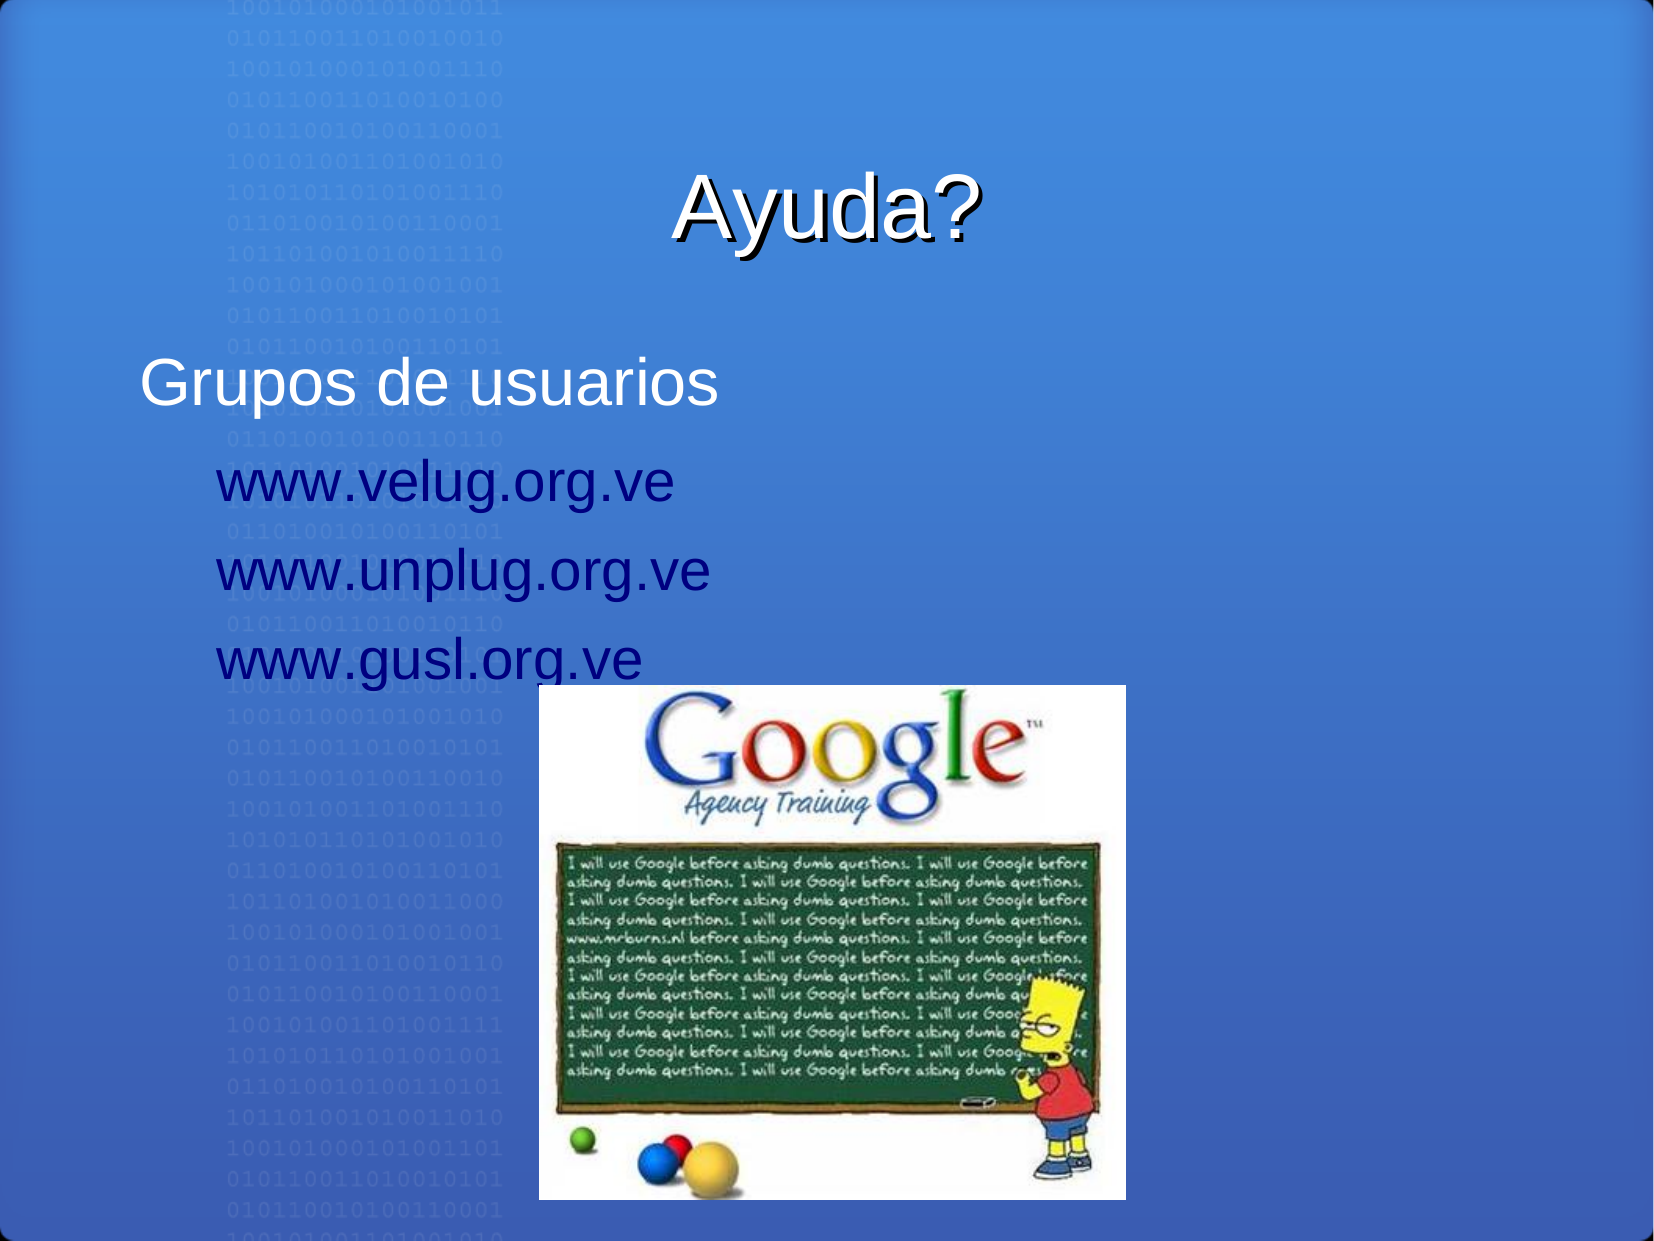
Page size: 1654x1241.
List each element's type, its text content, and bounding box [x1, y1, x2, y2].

title Ayuda? [121, 102, 1534, 311]
picture [0, 0, 1654, 1241]
list Grupos de usuarios www.velug.org.ve www.unplug.org.ve www.gusl.org.ve [121, 344, 1534, 676]
